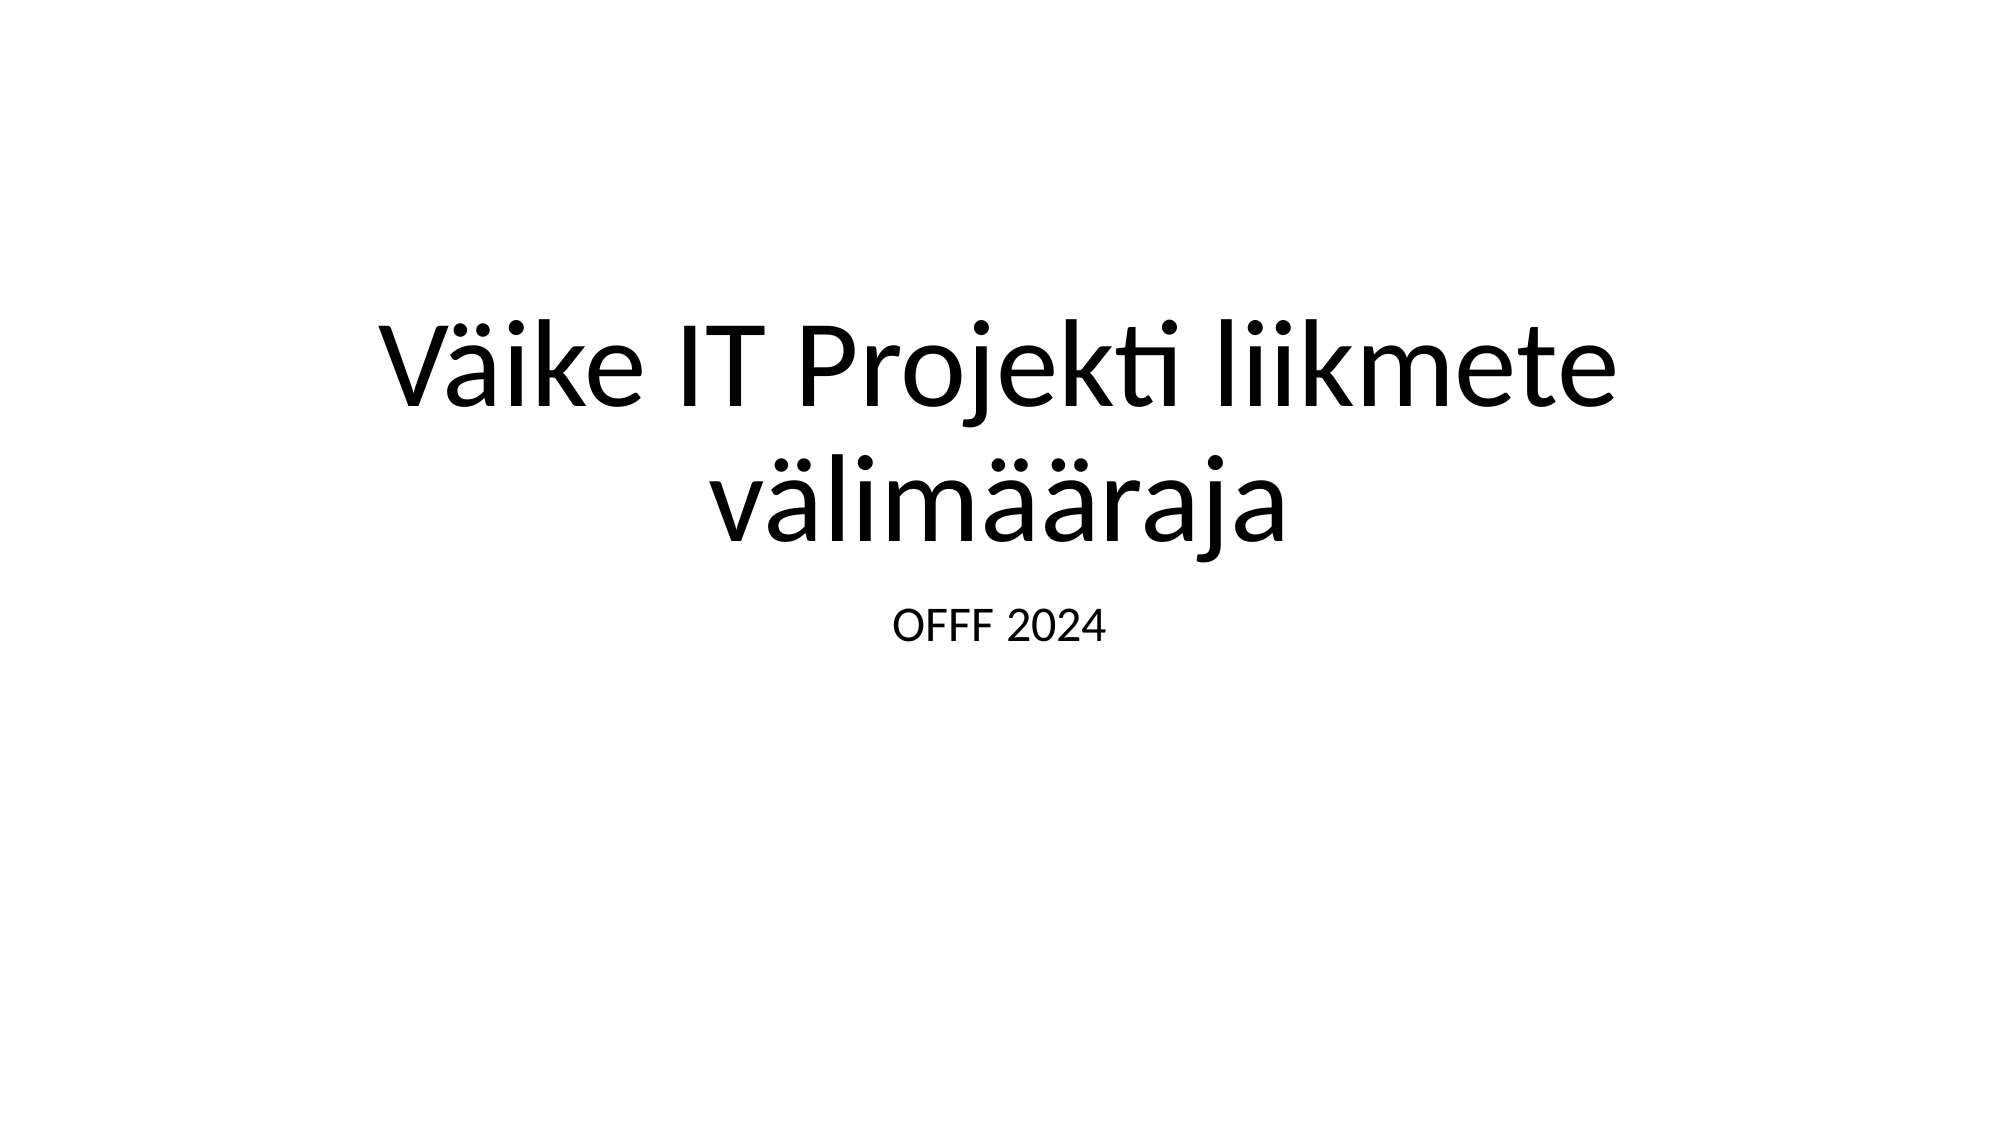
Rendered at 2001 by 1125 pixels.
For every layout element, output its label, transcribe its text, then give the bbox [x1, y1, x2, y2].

title Väike IT Projekti liikmete välimääraja [249, 184, 1750, 576]
subtitle OFFF 2024 [249, 590, 1750, 863]
